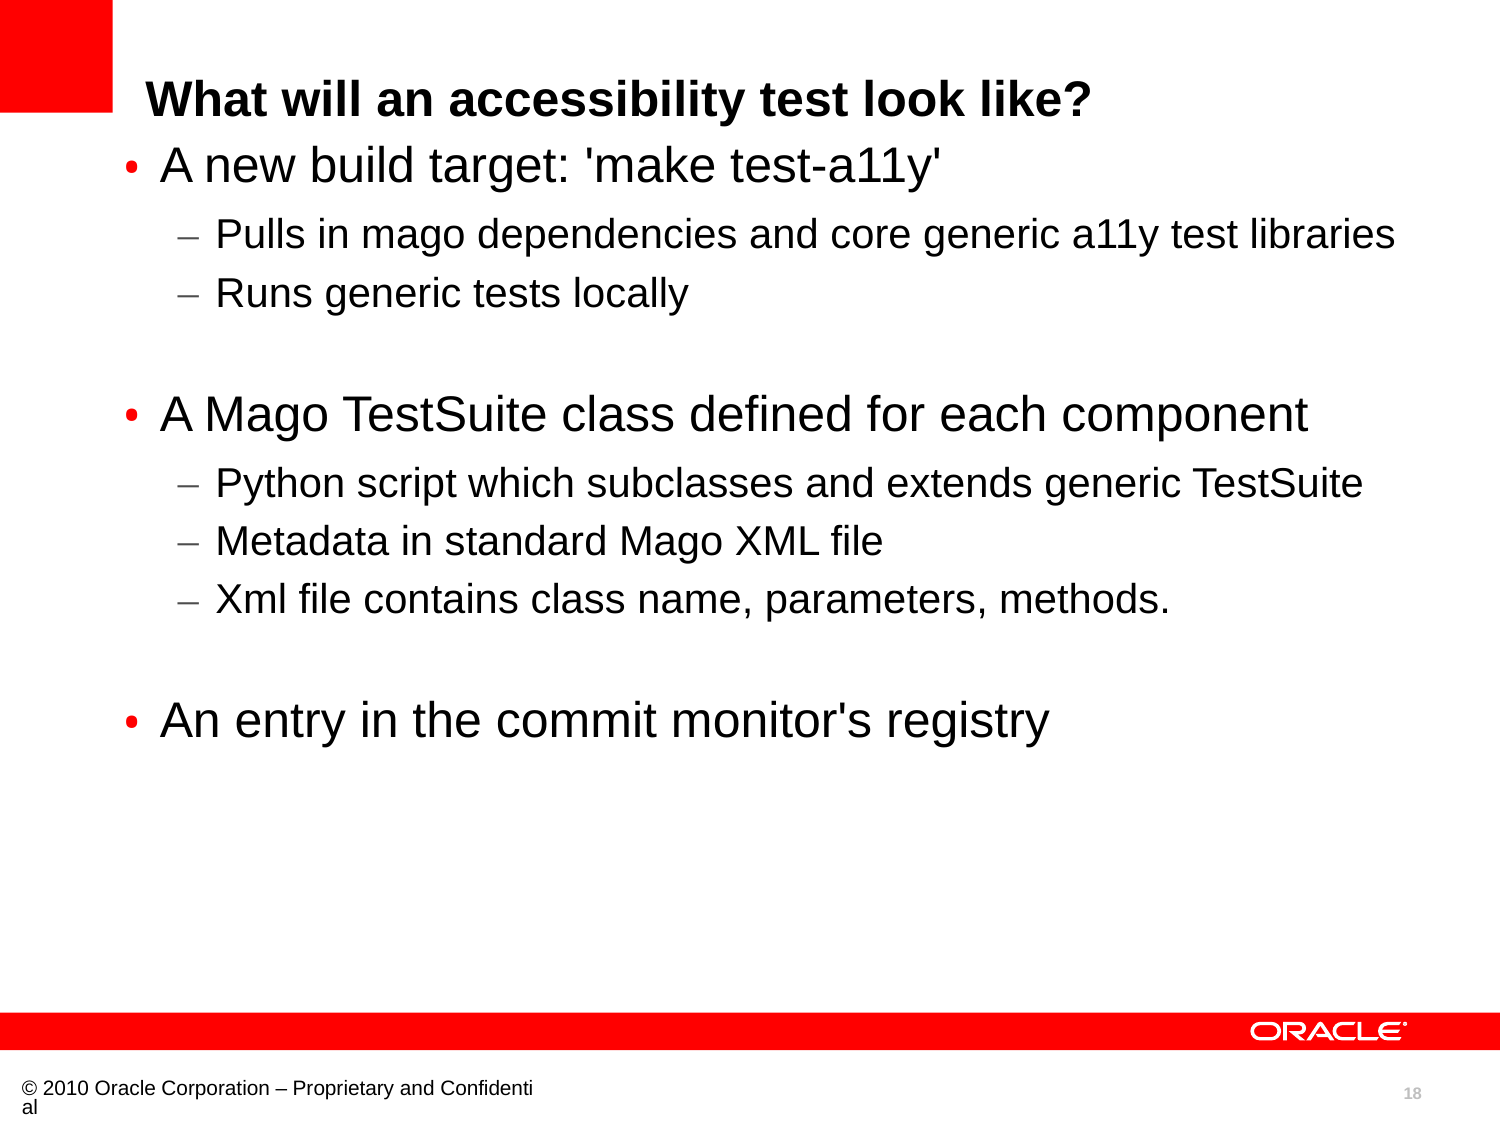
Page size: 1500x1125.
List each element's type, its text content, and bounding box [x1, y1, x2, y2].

title What will an accessibility test look like? [145, 67, 1388, 137]
list A new build target: 'make test-a11y' Pulls in mago dependencies and core generic a11y test libraries Runs generic tests locally A Mago TestSuite class defined for each component Python script which subclasses and extends generic TestSuite Metadata in standard Mago XML file Xml file contains class name, parameters, methods. An entry in the commit monitor's registry [122, 137, 1400, 848]
